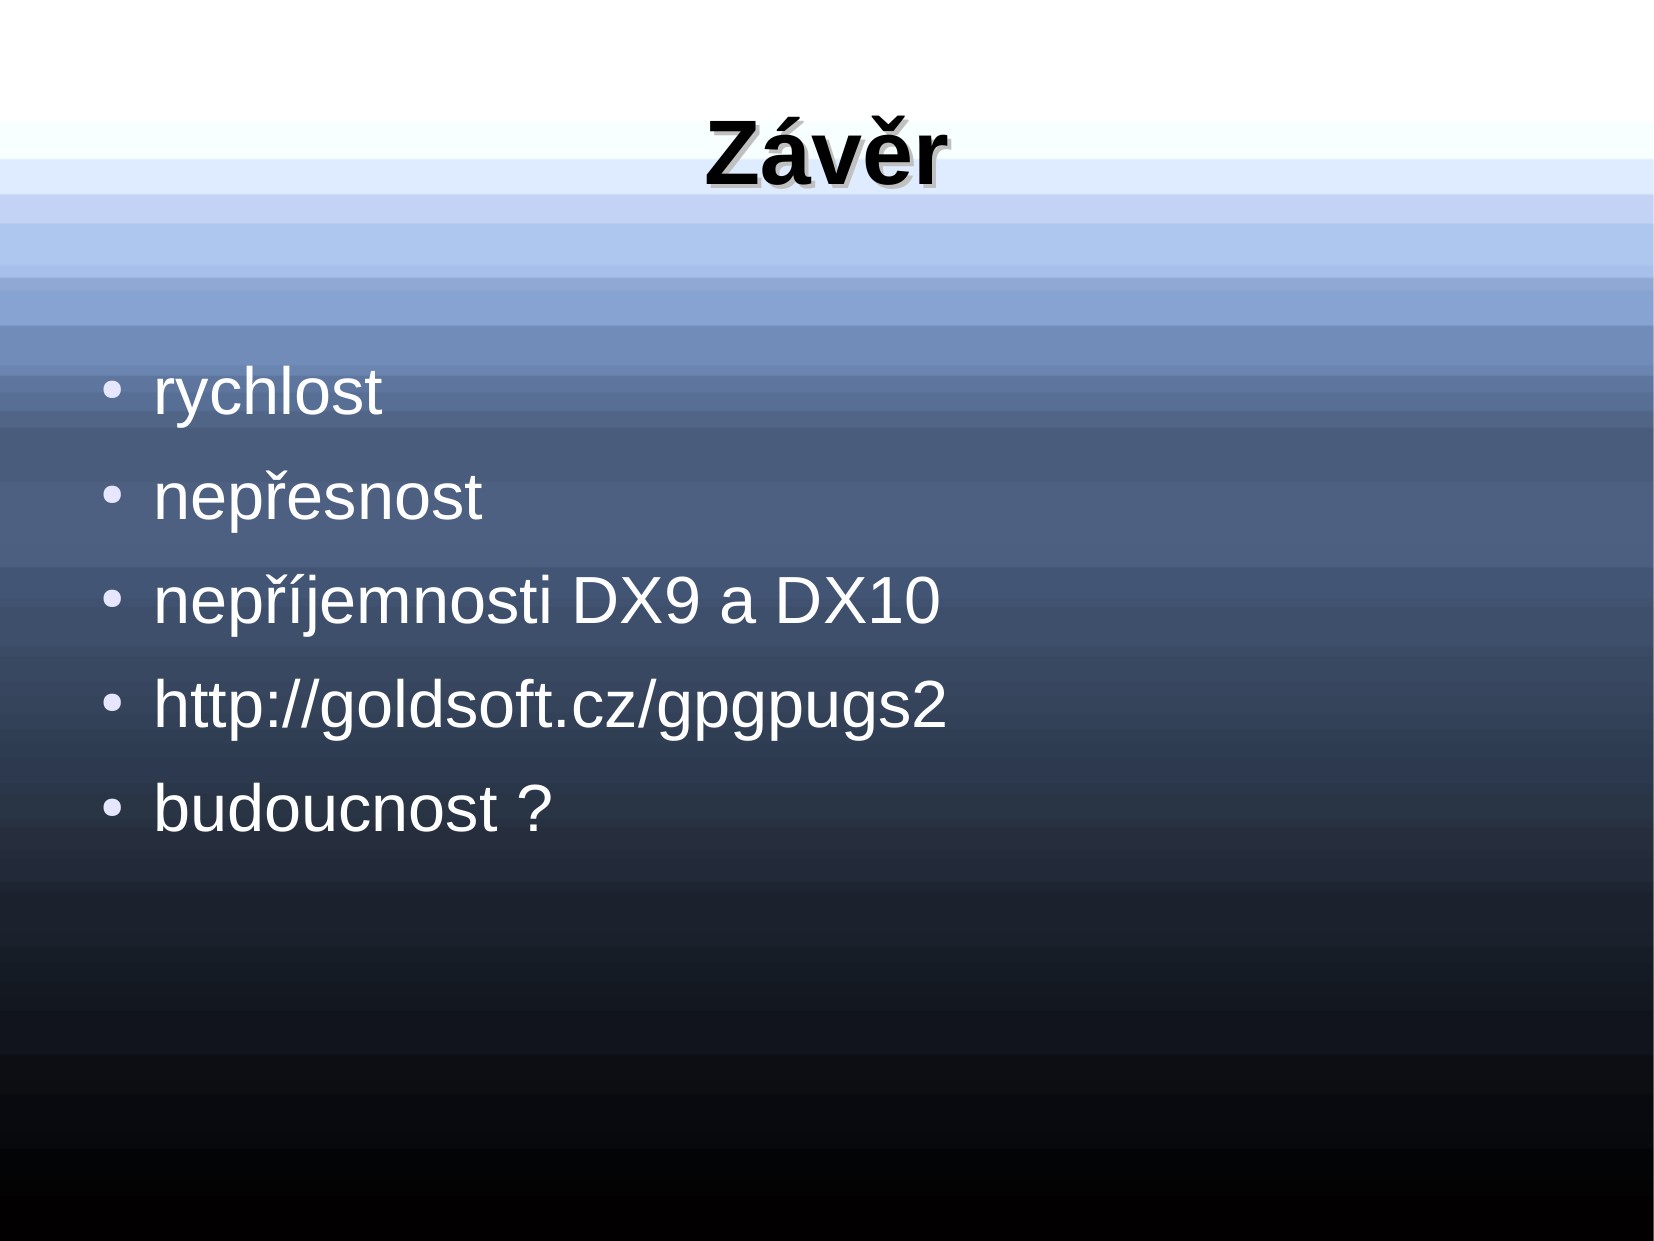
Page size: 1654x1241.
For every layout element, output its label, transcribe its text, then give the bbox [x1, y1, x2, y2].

picture [0, 0, 1654, 1241]
title Závěr [82, 49, 1571, 257]
list rychlost nepřesnost nepříjemnosti DX9 a DX10 http://goldsoft.cz/gpgpugs2 budoucnost ? [82, 354, 1571, 1094]
